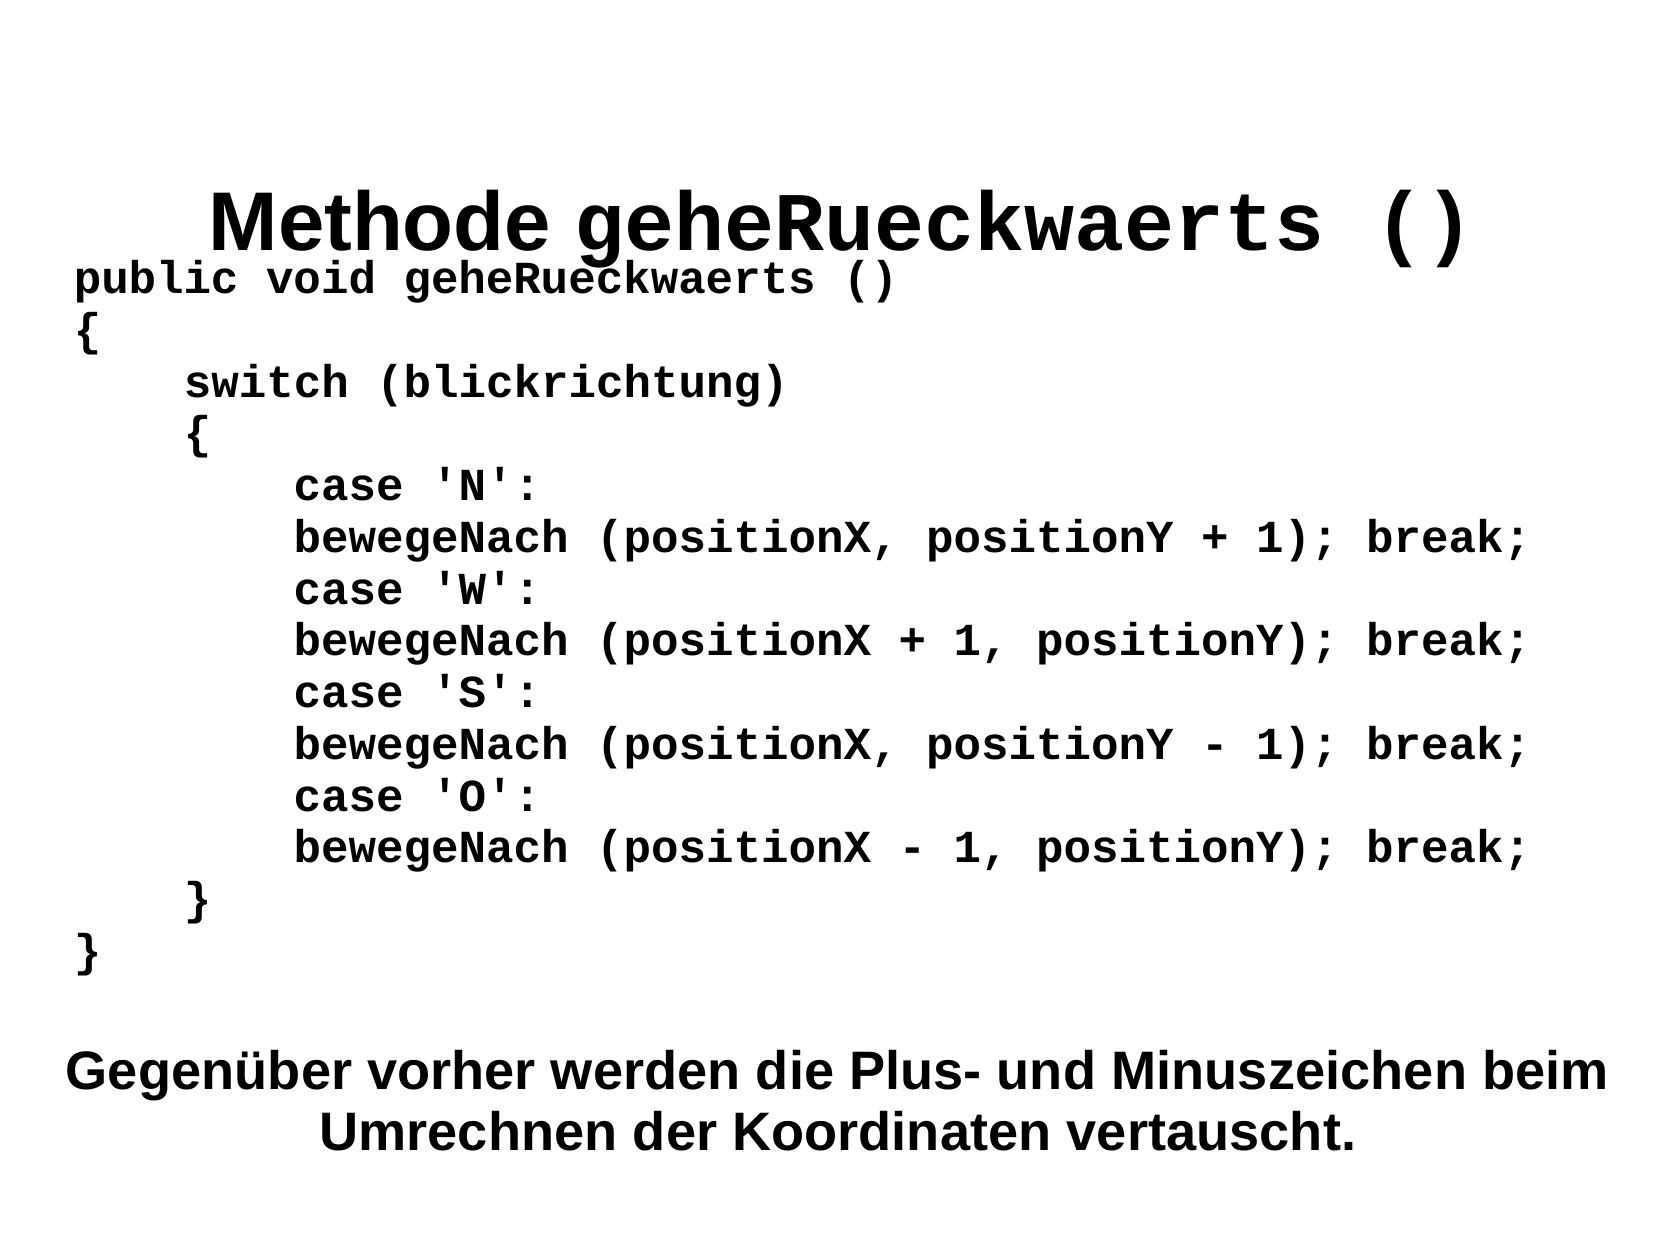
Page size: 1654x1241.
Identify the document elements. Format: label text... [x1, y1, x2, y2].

text_box public void geheRueckwaerts () { switch (blickrichtung) { case 'N': bewegeNach (positionX, positionY + 1); break; case 'W': bewegeNach (positionX + 1, positionY); break; case 'S': bewegeNach (positionX, positionY - 1); break; case 'O': bewegeNach (positionX - 1, positionY); break; } } [59, 248, 1625, 988]
text_box Methode geheRueckwaerts () [88, 118, 1595, 234]
text_box Gegenüber vorher werden die Plus- und Minuszeichen beim Umrechnen der Koordinaten vertauscht. [23, 1033, 1654, 1182]
